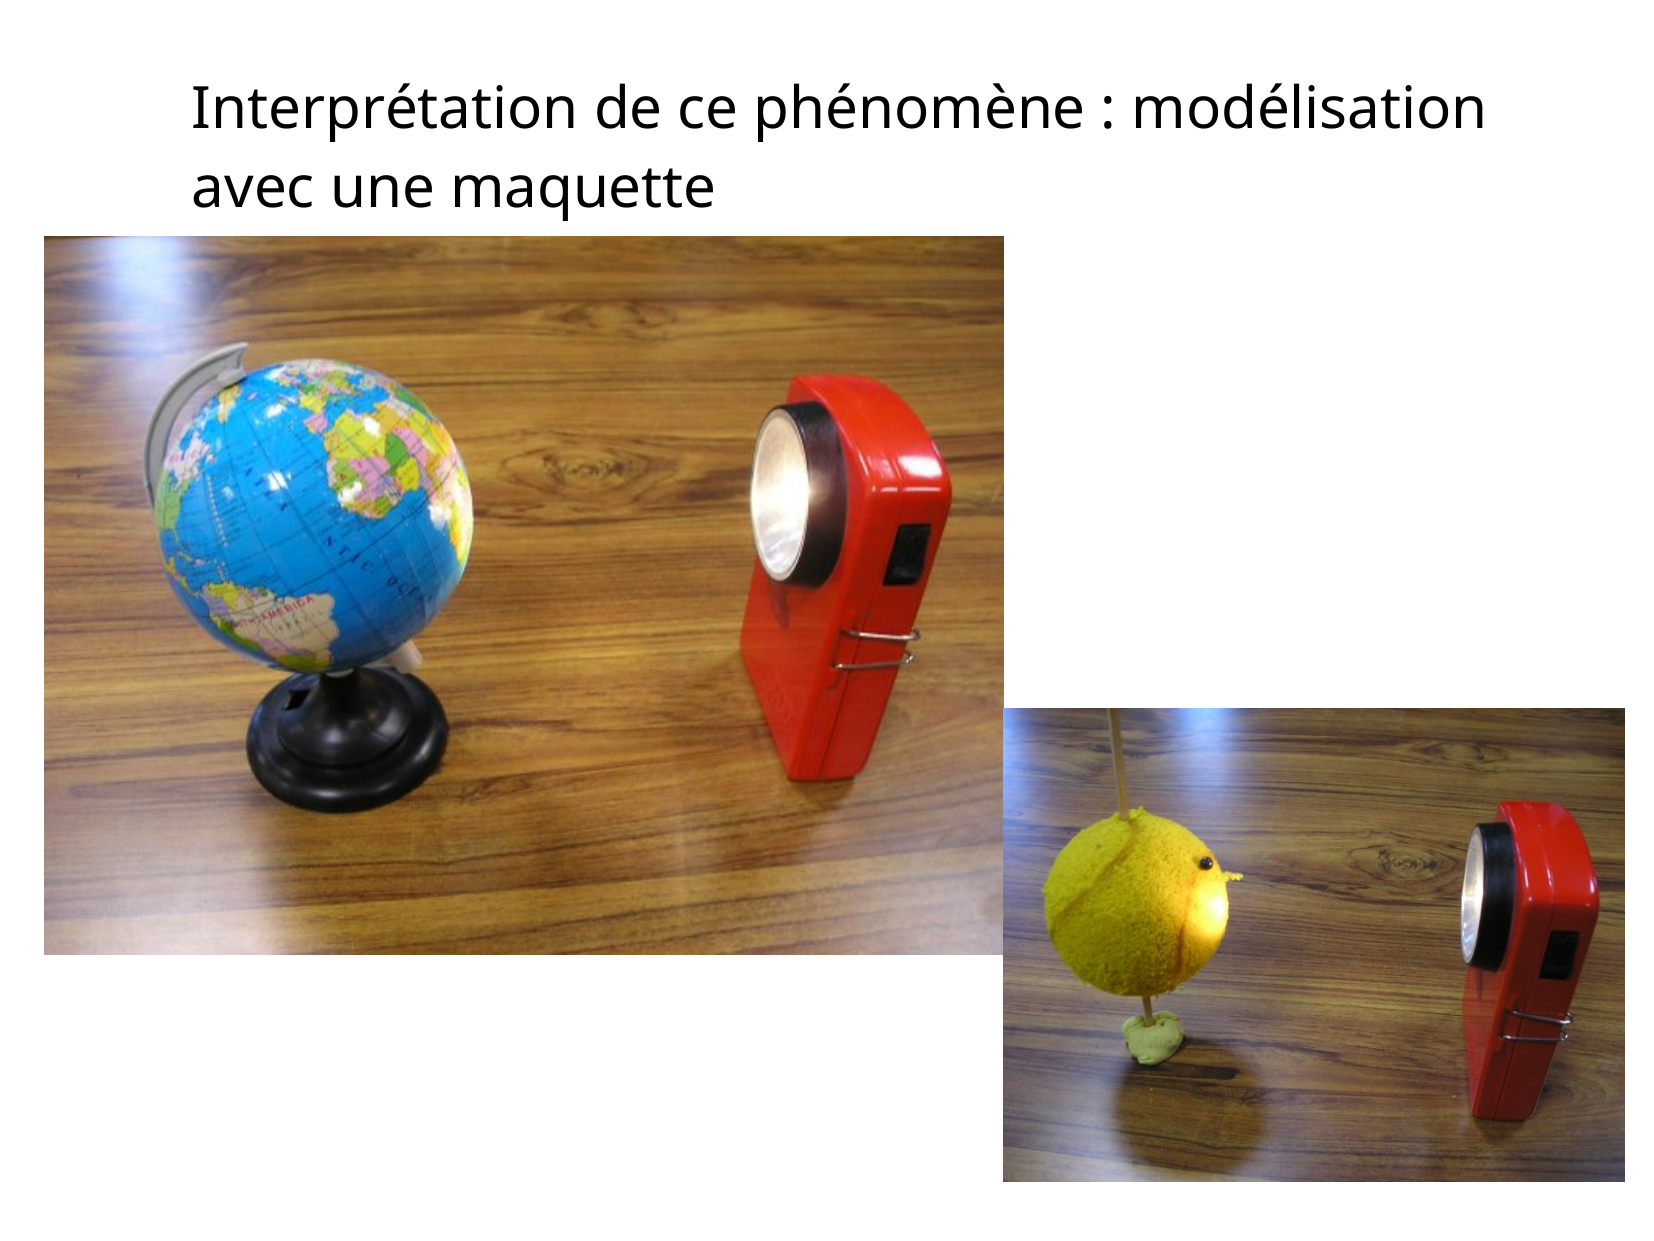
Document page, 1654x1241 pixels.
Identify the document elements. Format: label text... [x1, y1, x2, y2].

text_box Interprétation de ce phénomène : modélisation avec une maquette [177, 59, 1565, 210]
picture [44, 236, 1625, 1182]
